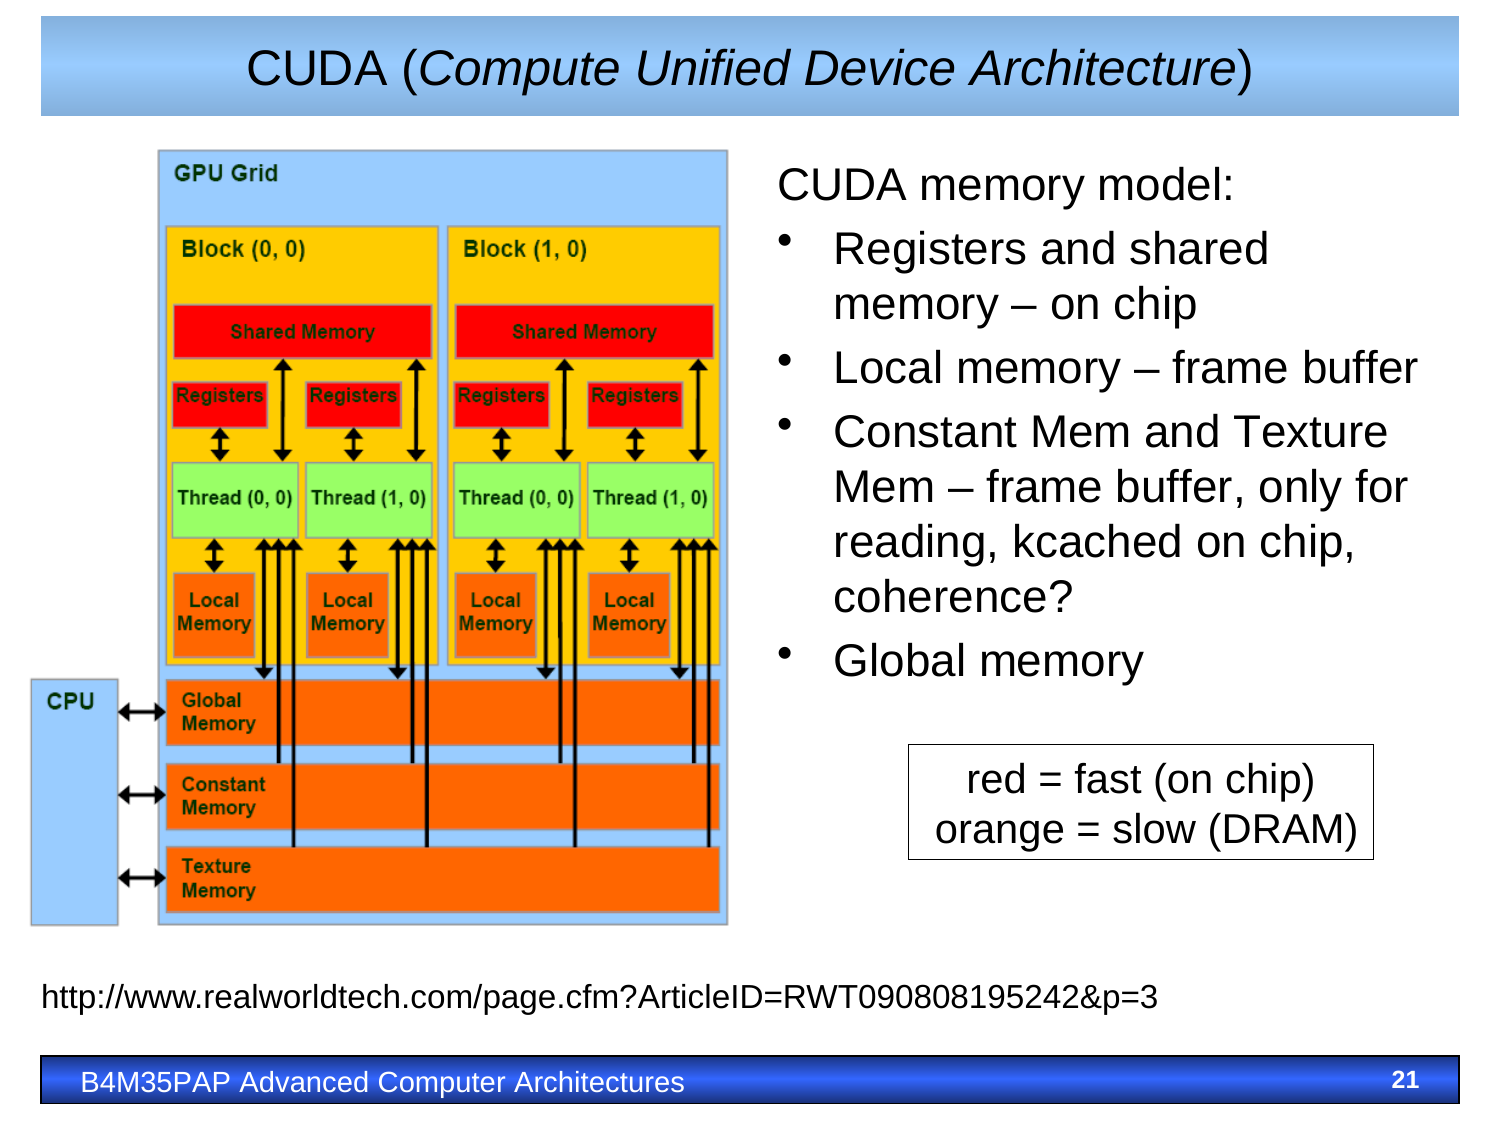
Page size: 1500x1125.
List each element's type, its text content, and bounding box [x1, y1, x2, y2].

text_box red = fast (on chip) orange = slow (DRAM) [908, 744, 1374, 860]
picture [26, 146, 731, 928]
text_box http://www.realworldtech.com/page.cfm?ArticleID=RWT090808195242&p=3 [26, 967, 1229, 1023]
list CUDA memory model: Registers and shared memory – on chip Local memory – frame buffer Constant Mem and Texture Mem – frame buffer, only for reading, kcached on chip, coherence? Global memory [762, 146, 1459, 1000]
title CUDA (Compute Unified Device Architecture) [41, 16, 1459, 116]
